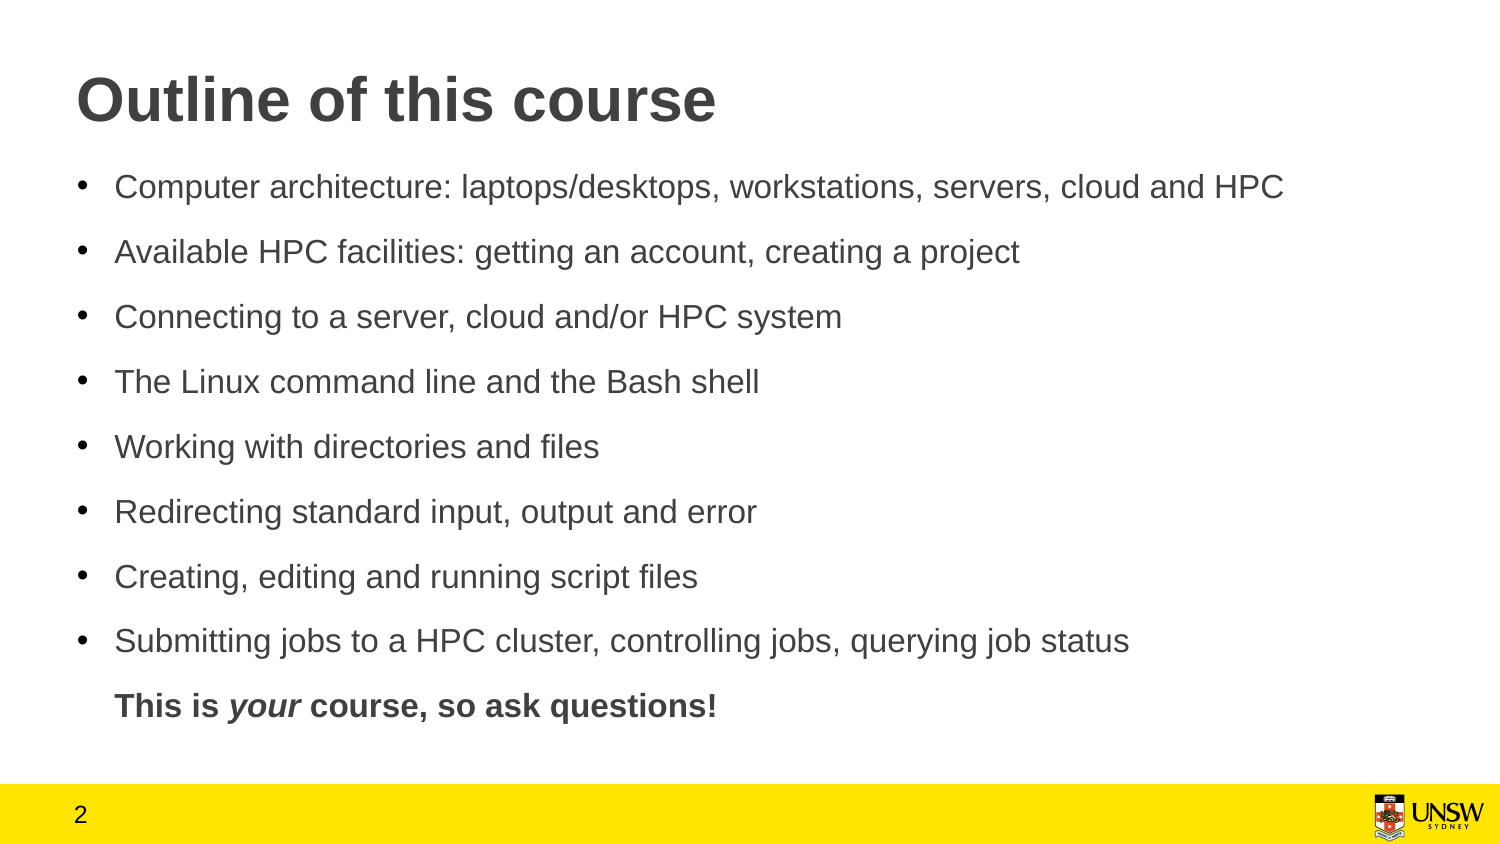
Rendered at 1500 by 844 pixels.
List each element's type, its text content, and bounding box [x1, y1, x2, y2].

list Computer architecture: laptops/desktops, workstations, servers, cloud and HPC Available HPC facilities: getting an account, creating a project Connecting to a server, cloud and/or HPC system The Linux command line and the Bash shell Working with directories and files Redirecting standard input, output and error Creating, editing and running script files Submitting jobs to a HPC cluster, controlling jobs, querying job status This is your course, so ask questions! [76, 165, 1424, 756]
title Outline of this course [76, 59, 1427, 136]
picture [0, 784, 1500, 844]
text_box <number> [59, 791, 219, 839]
